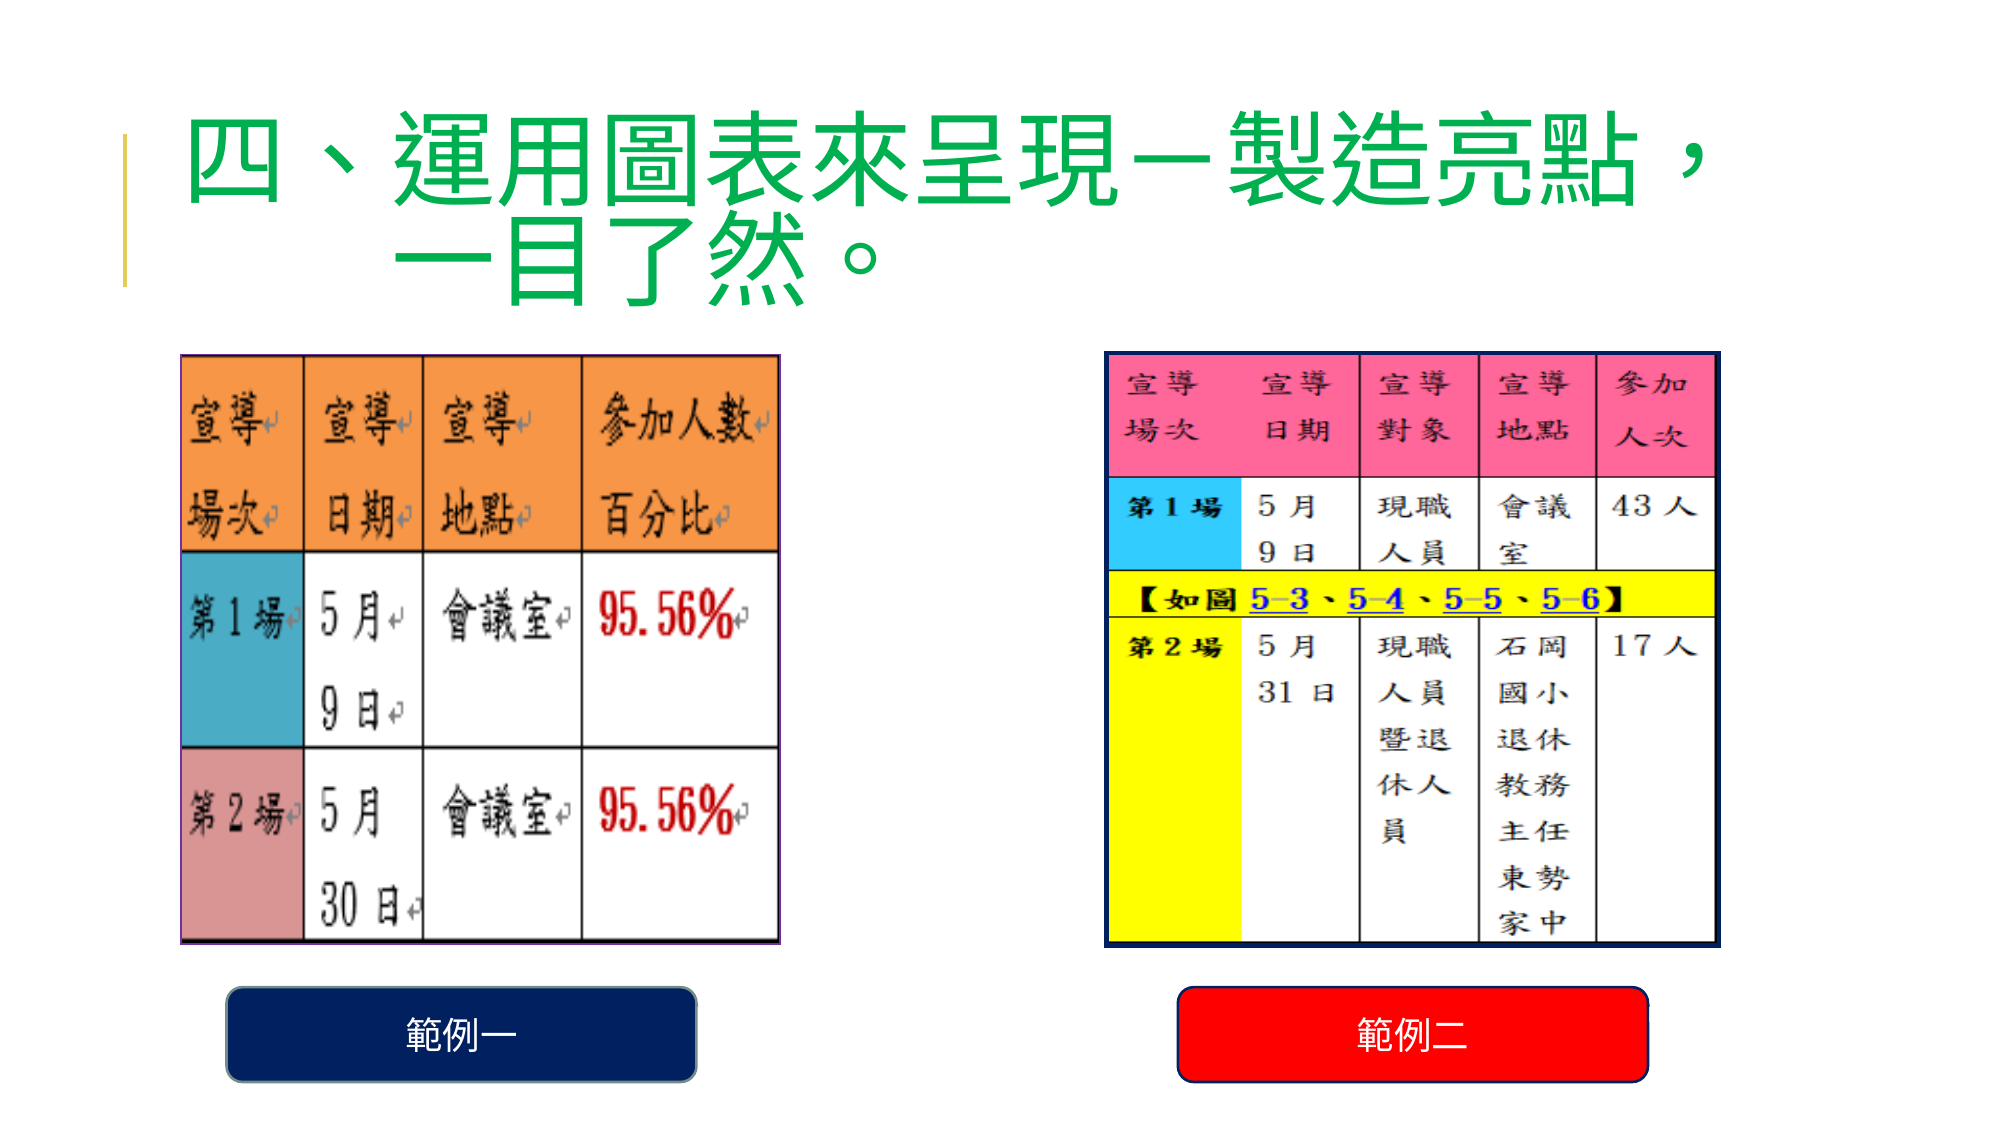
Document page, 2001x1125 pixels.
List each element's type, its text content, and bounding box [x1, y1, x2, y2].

title 四、運用圖表來呈現－製造亮點， 一目了然。 [167, 96, 1763, 342]
text_box 範例一 [226, 987, 697, 1083]
picture [1109, 355, 1717, 943]
text_box 範例二 [1177, 987, 1648, 1083]
picture [182, 355, 780, 943]
